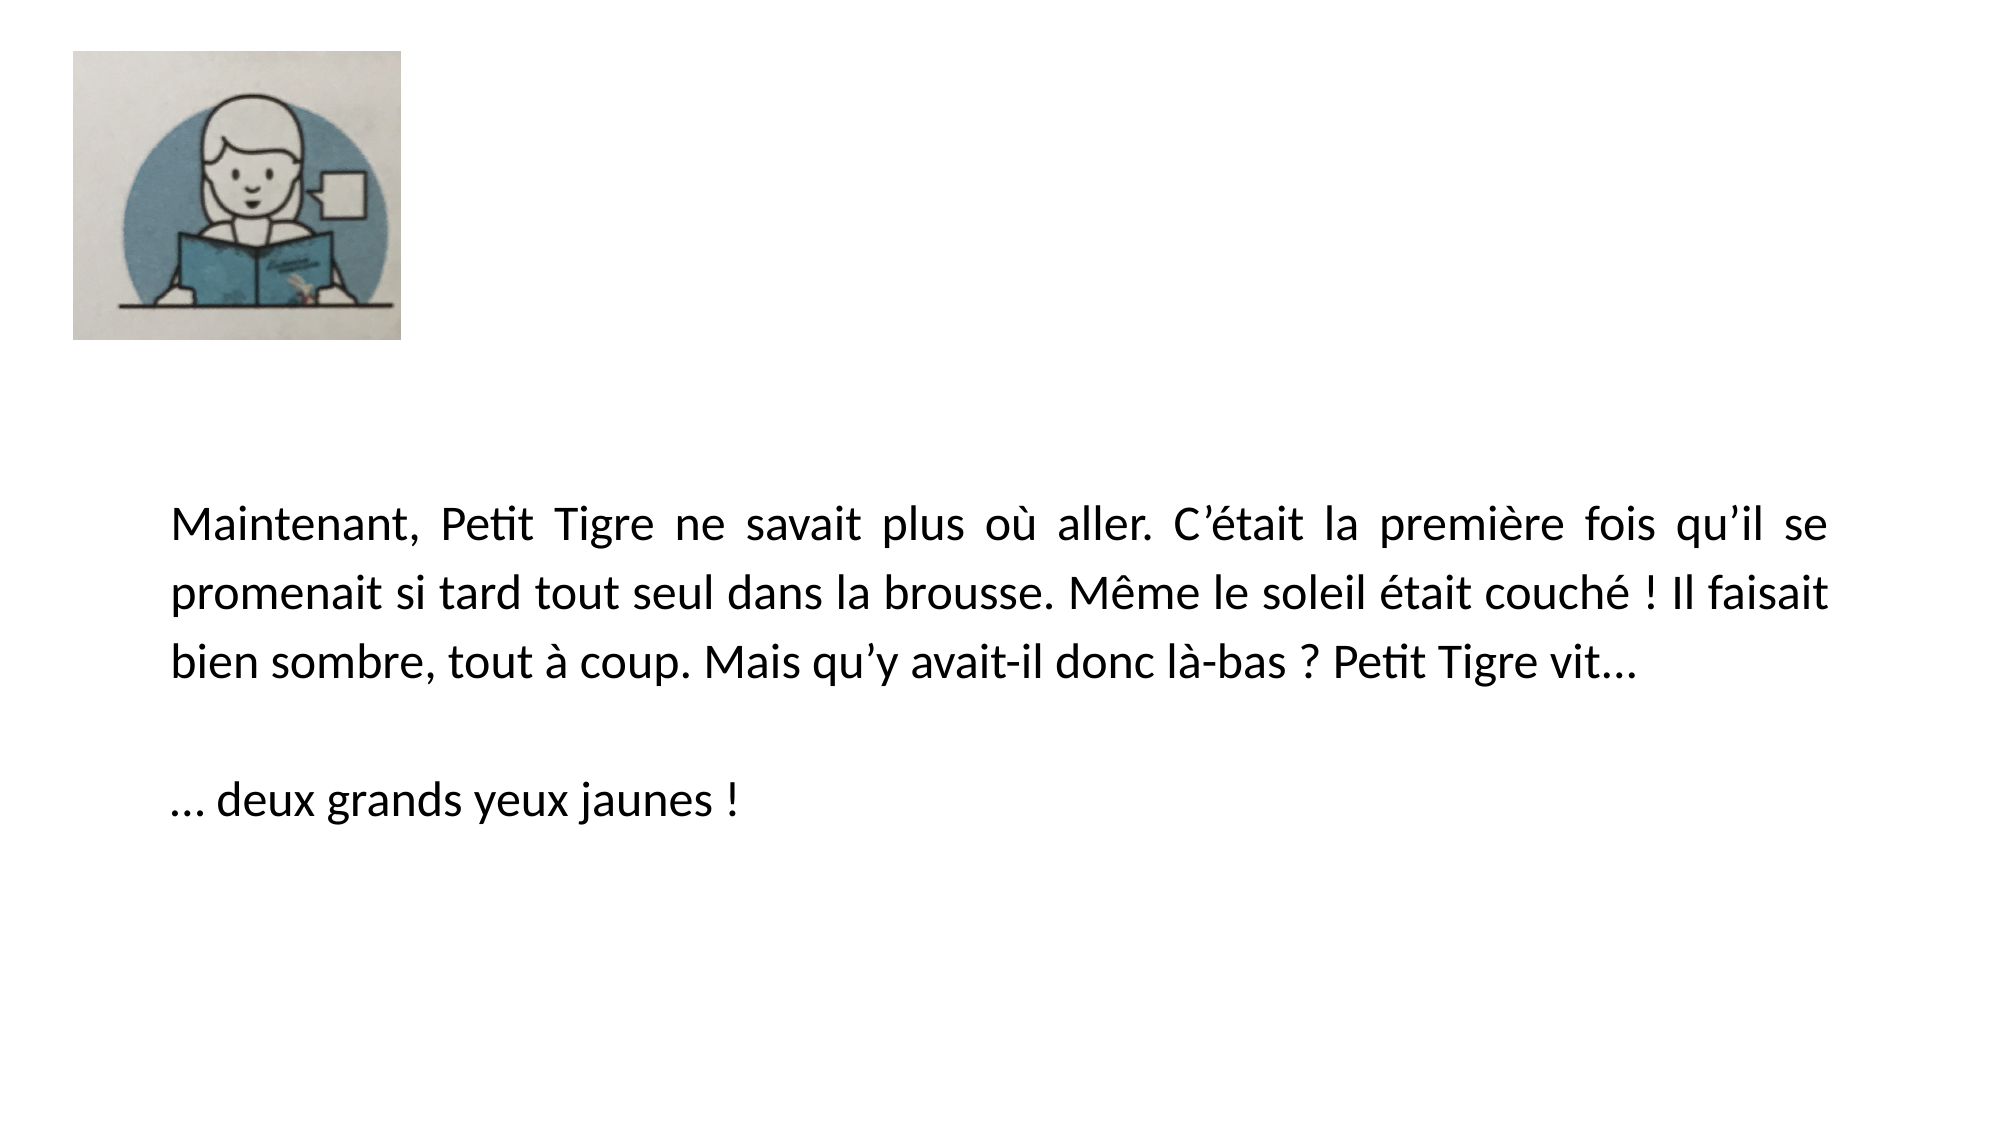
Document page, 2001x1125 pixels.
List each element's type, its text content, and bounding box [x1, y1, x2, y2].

picture [73, 51, 401, 340]
text_box Maintenant, Petit Tigre ne savait plus où aller. C’était la première fois qu’il se promenait si tard tout seul dans la brousse. Même le soleil était couché ! Il faisait bien sombre, tout à coup. Mais qu’y avait-il donc là-bas ? Petit Tigre vit... … deux grands yeux jaunes ! [155, 474, 1845, 834]
